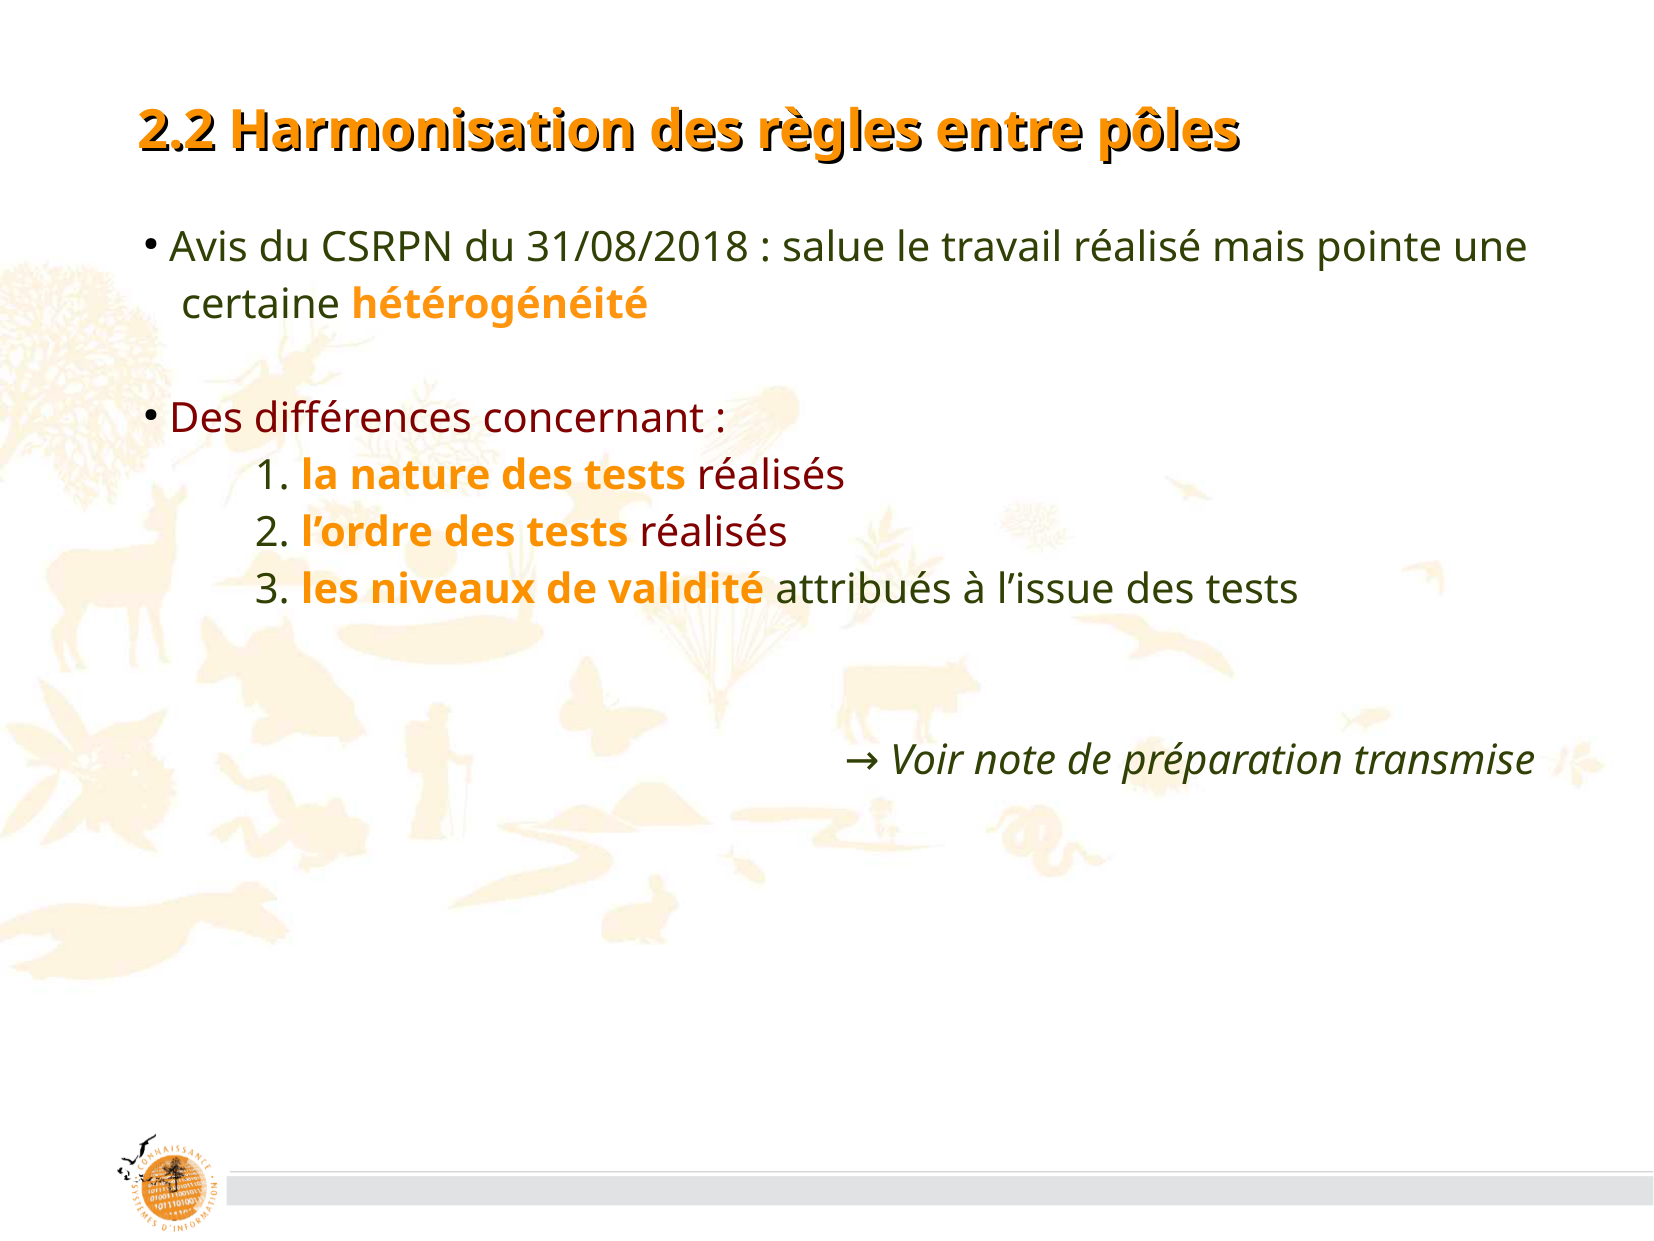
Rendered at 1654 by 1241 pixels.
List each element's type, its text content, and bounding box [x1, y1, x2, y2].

text_box Avis du CSRPN du 31/08/2018 : salue le travail réalisé mais pointe une certaine hétérogénéité Des différences concernant : 1. la nature des tests réalisés 2. l’ordre des tests réalisés 3. les niveaux de validité attribués à l’issue des tests → Voir note de préparation transmise [106, 259, 1536, 745]
title 2.2 Harmonisation des règles entre pôles [118, 49, 1607, 207]
picture [0, 0, 1654, 1241]
